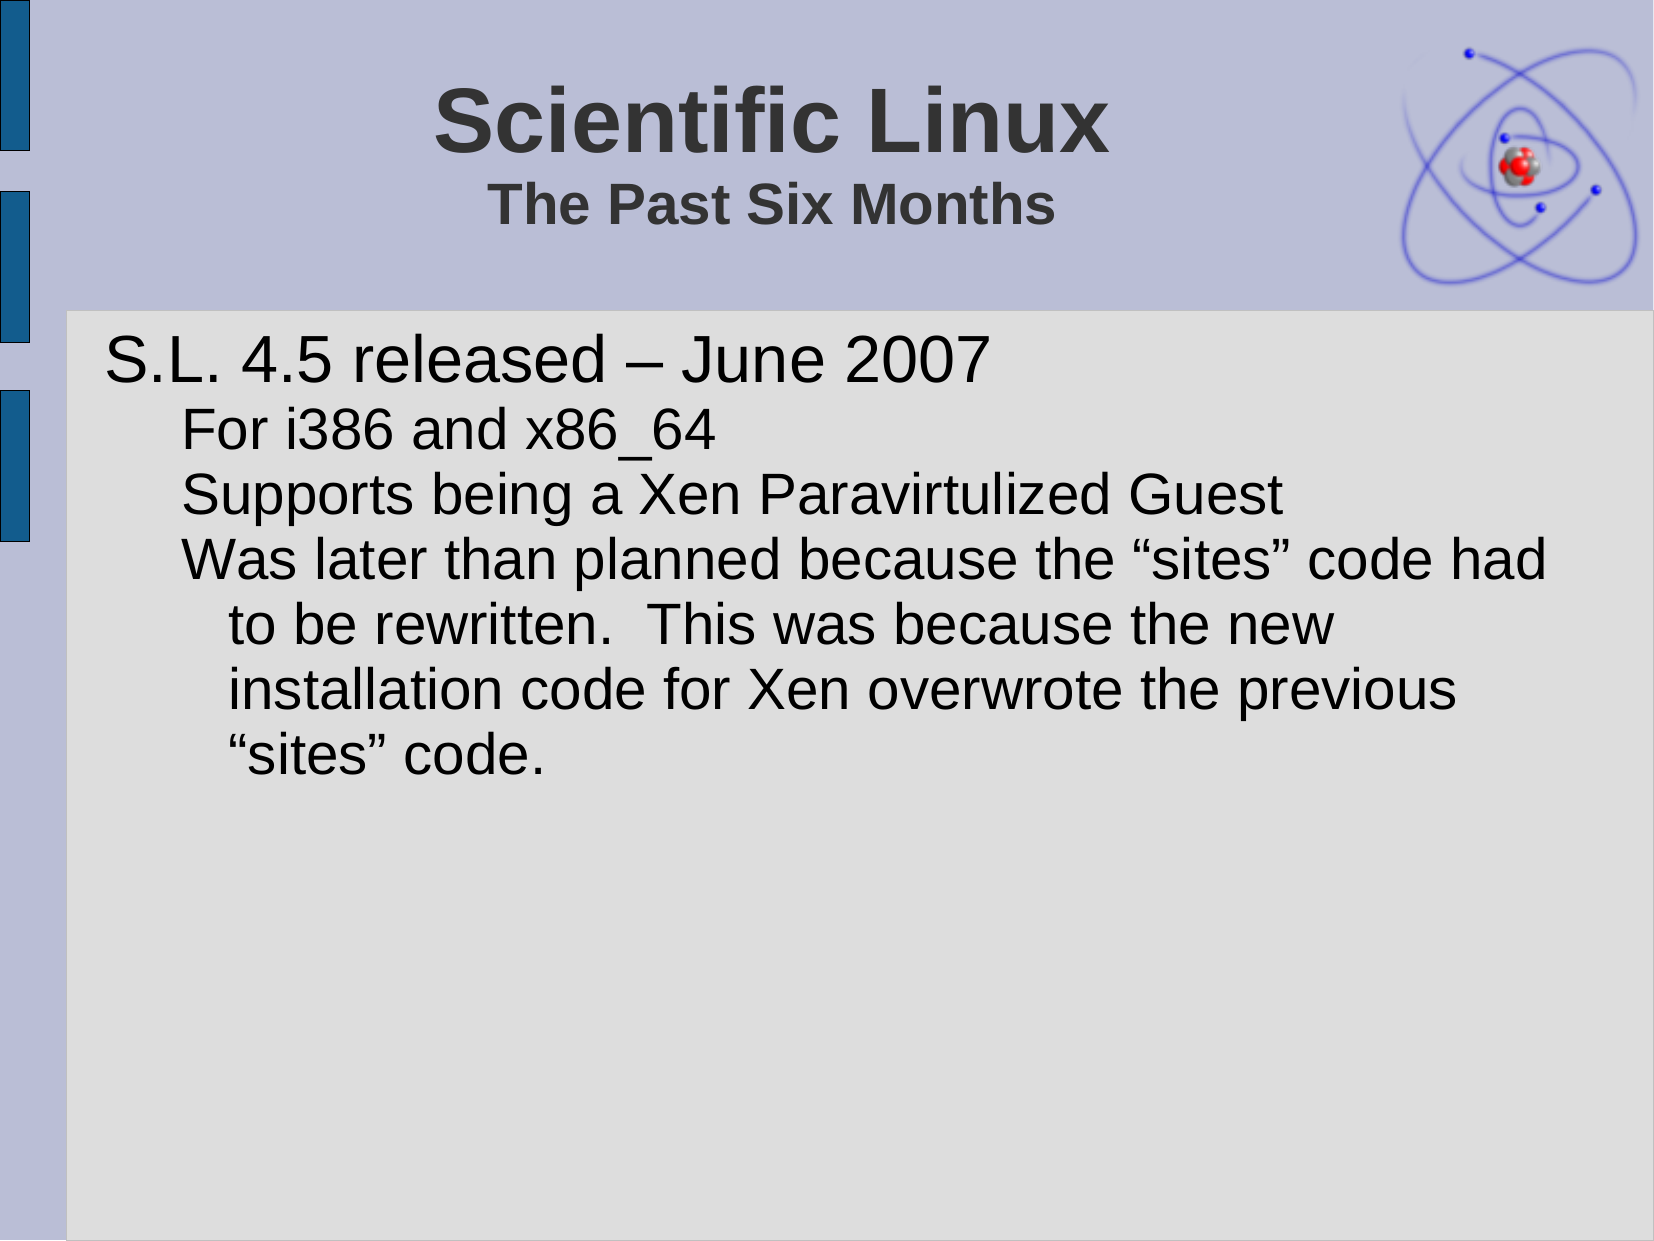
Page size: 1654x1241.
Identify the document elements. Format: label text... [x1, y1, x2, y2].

list S.L. 4.5 released – June 2007 For i386 and x86_64 Supports being a Xen Paravirtulized Guest Was later than planned because the “sites” code had to be rewritten. This was because the new installation code for Xen overwrote the previous “sites” code. [86, 321, 1576, 1045]
title Scientific Linux The Past Six Months [82, 39, 1386, 267]
picture [1386, 33, 1654, 301]
